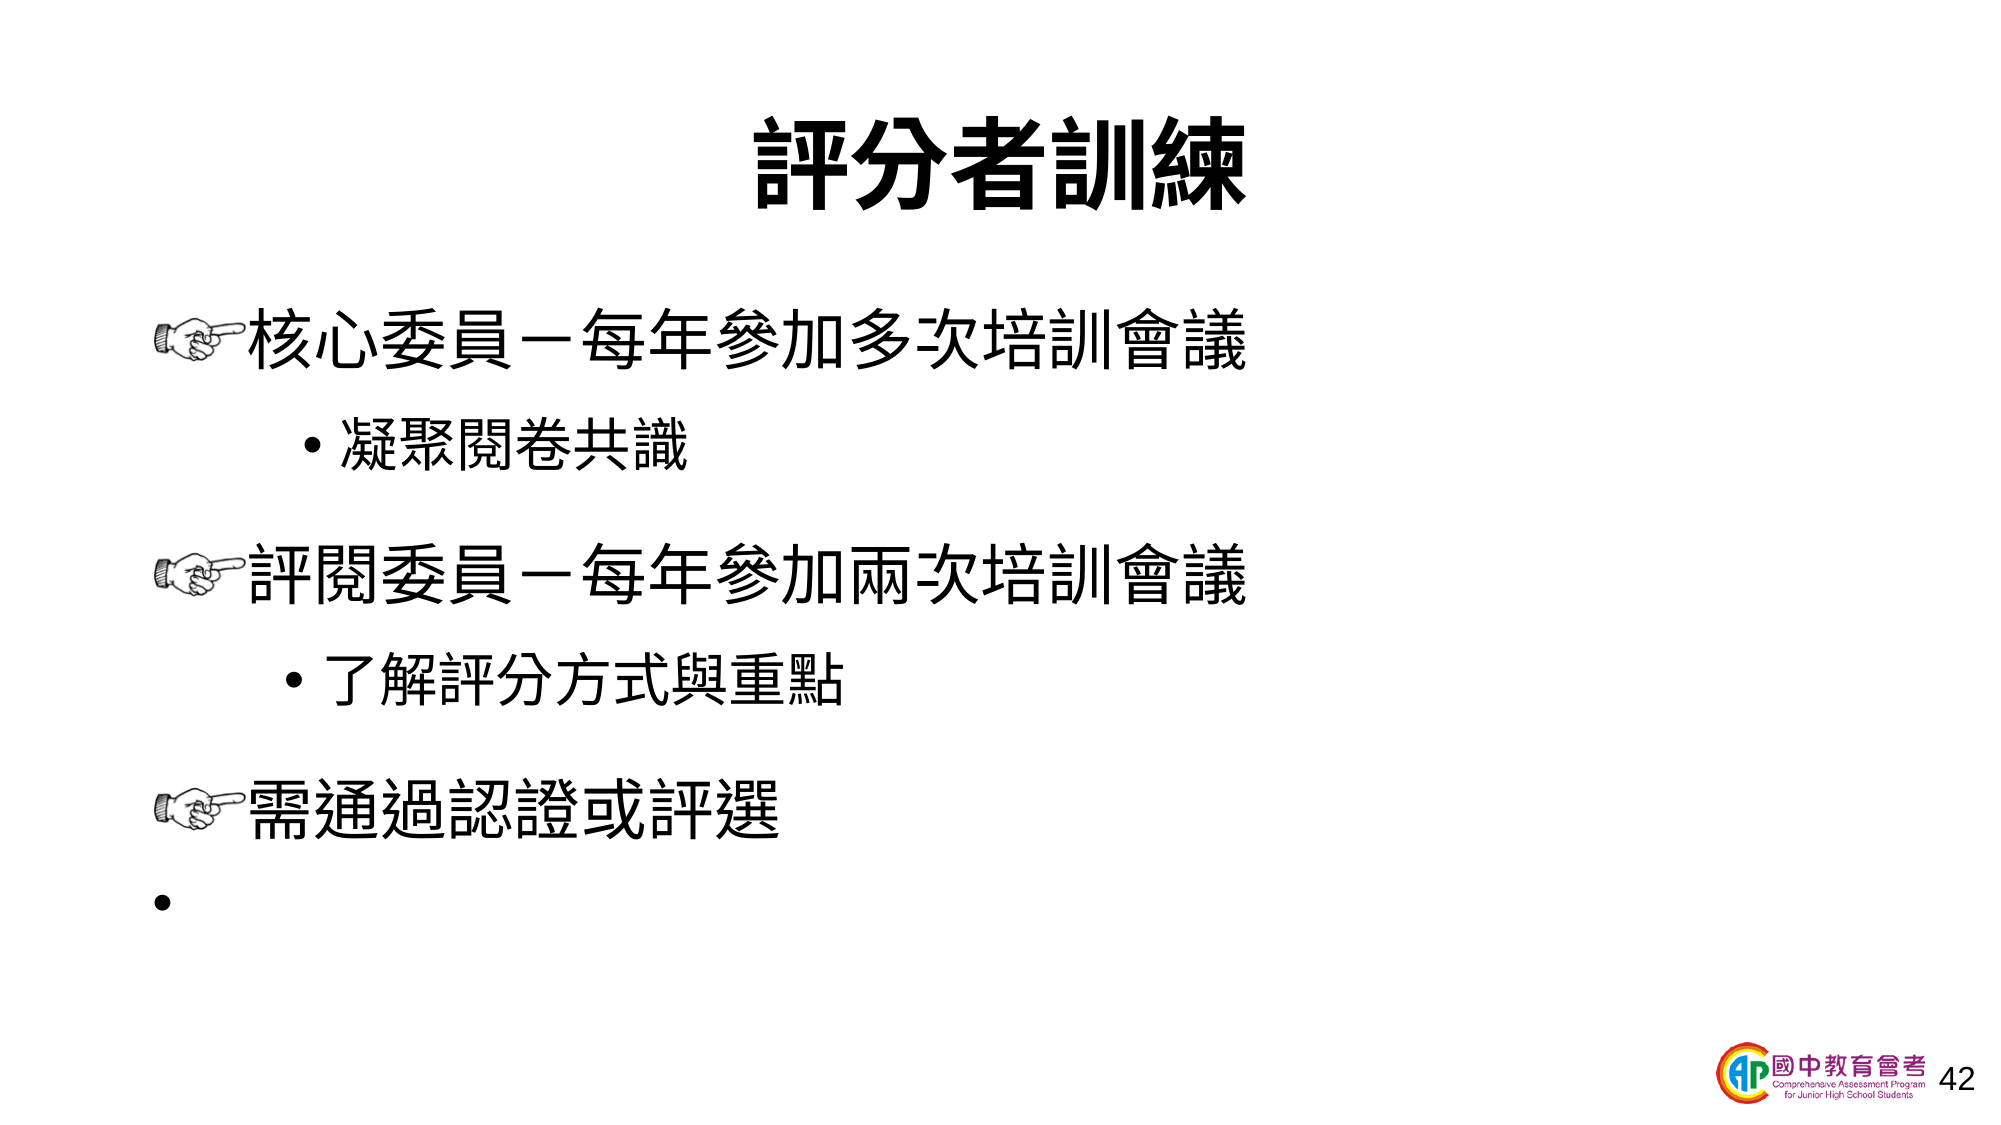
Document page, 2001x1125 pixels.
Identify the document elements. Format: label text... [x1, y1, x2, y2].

list 核心委員－每年參加多次培訓會議 凝聚閱卷共識 評閱委員－每年參加兩次培訓會議 了解評分方式與重點 需通過認證或評選 [137, 299, 1863, 1014]
text_box 42 [1923, 1047, 2000, 1108]
title 評分者訓練 [137, 59, 1863, 278]
